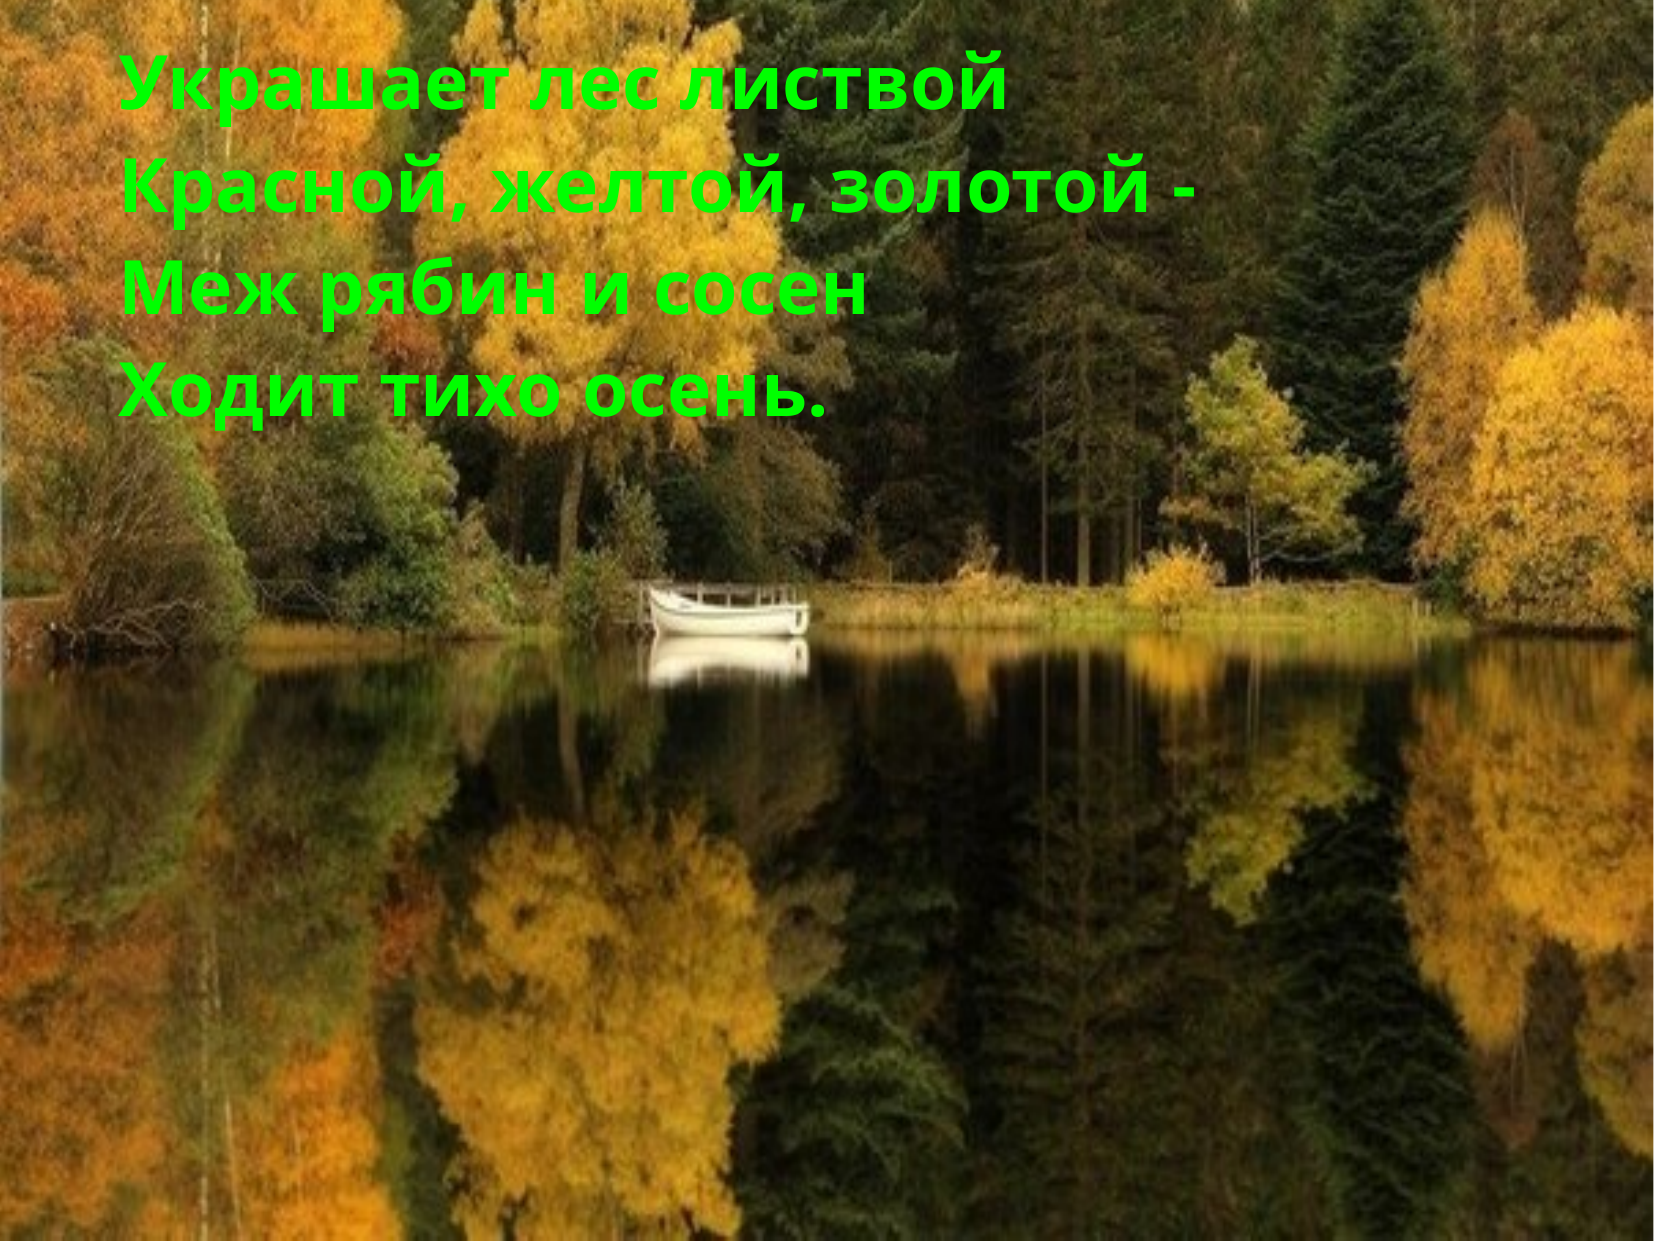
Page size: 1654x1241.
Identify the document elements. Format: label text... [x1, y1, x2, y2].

picture [0, 0, 1654, 1241]
list Украшает лес листвой Красной, желтой, золотой - Меж рябин и сосен Ходит тихо осень. [118, 29, 1565, 1216]
